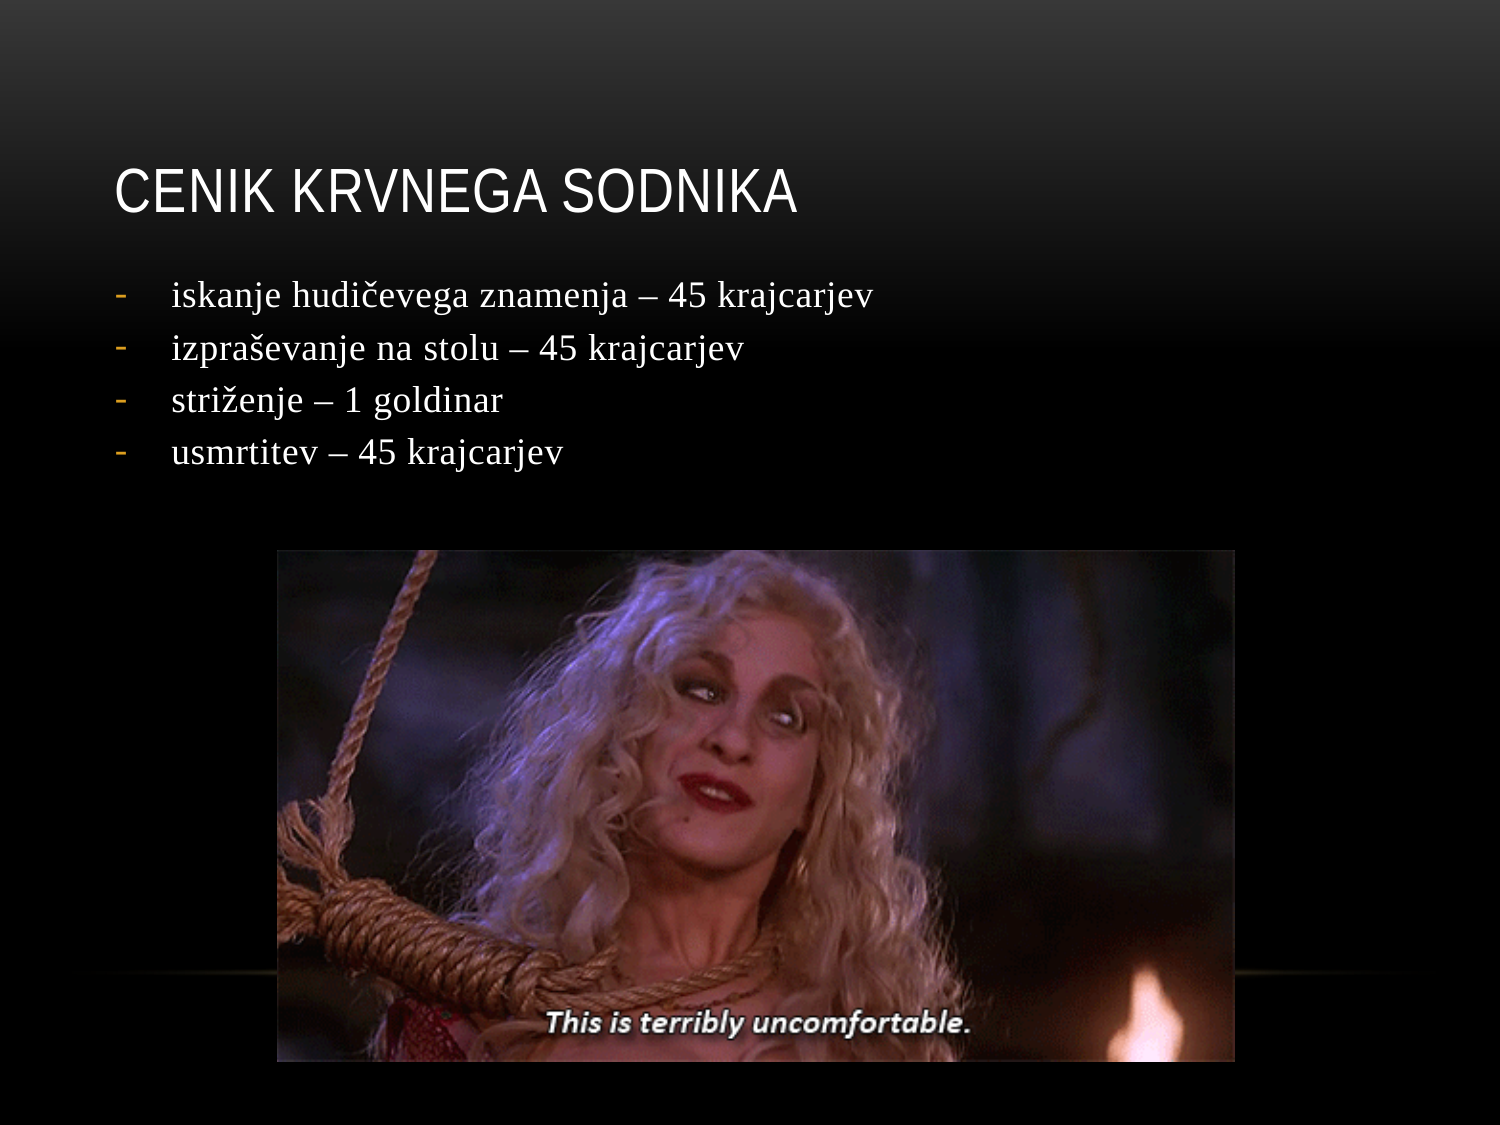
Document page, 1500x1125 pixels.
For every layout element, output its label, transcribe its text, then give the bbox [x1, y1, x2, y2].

list iskanje hudičevega znamenja – 45 krajcarjev izpraševanje na stolu – 45 krajcarjev striženje – 1 goldinar usmrtitev – 45 krajcarjev [99, 262, 1400, 938]
picture [0, 0, 1500, 1125]
title Cenik krvnega sodnika [99, 45, 1400, 233]
